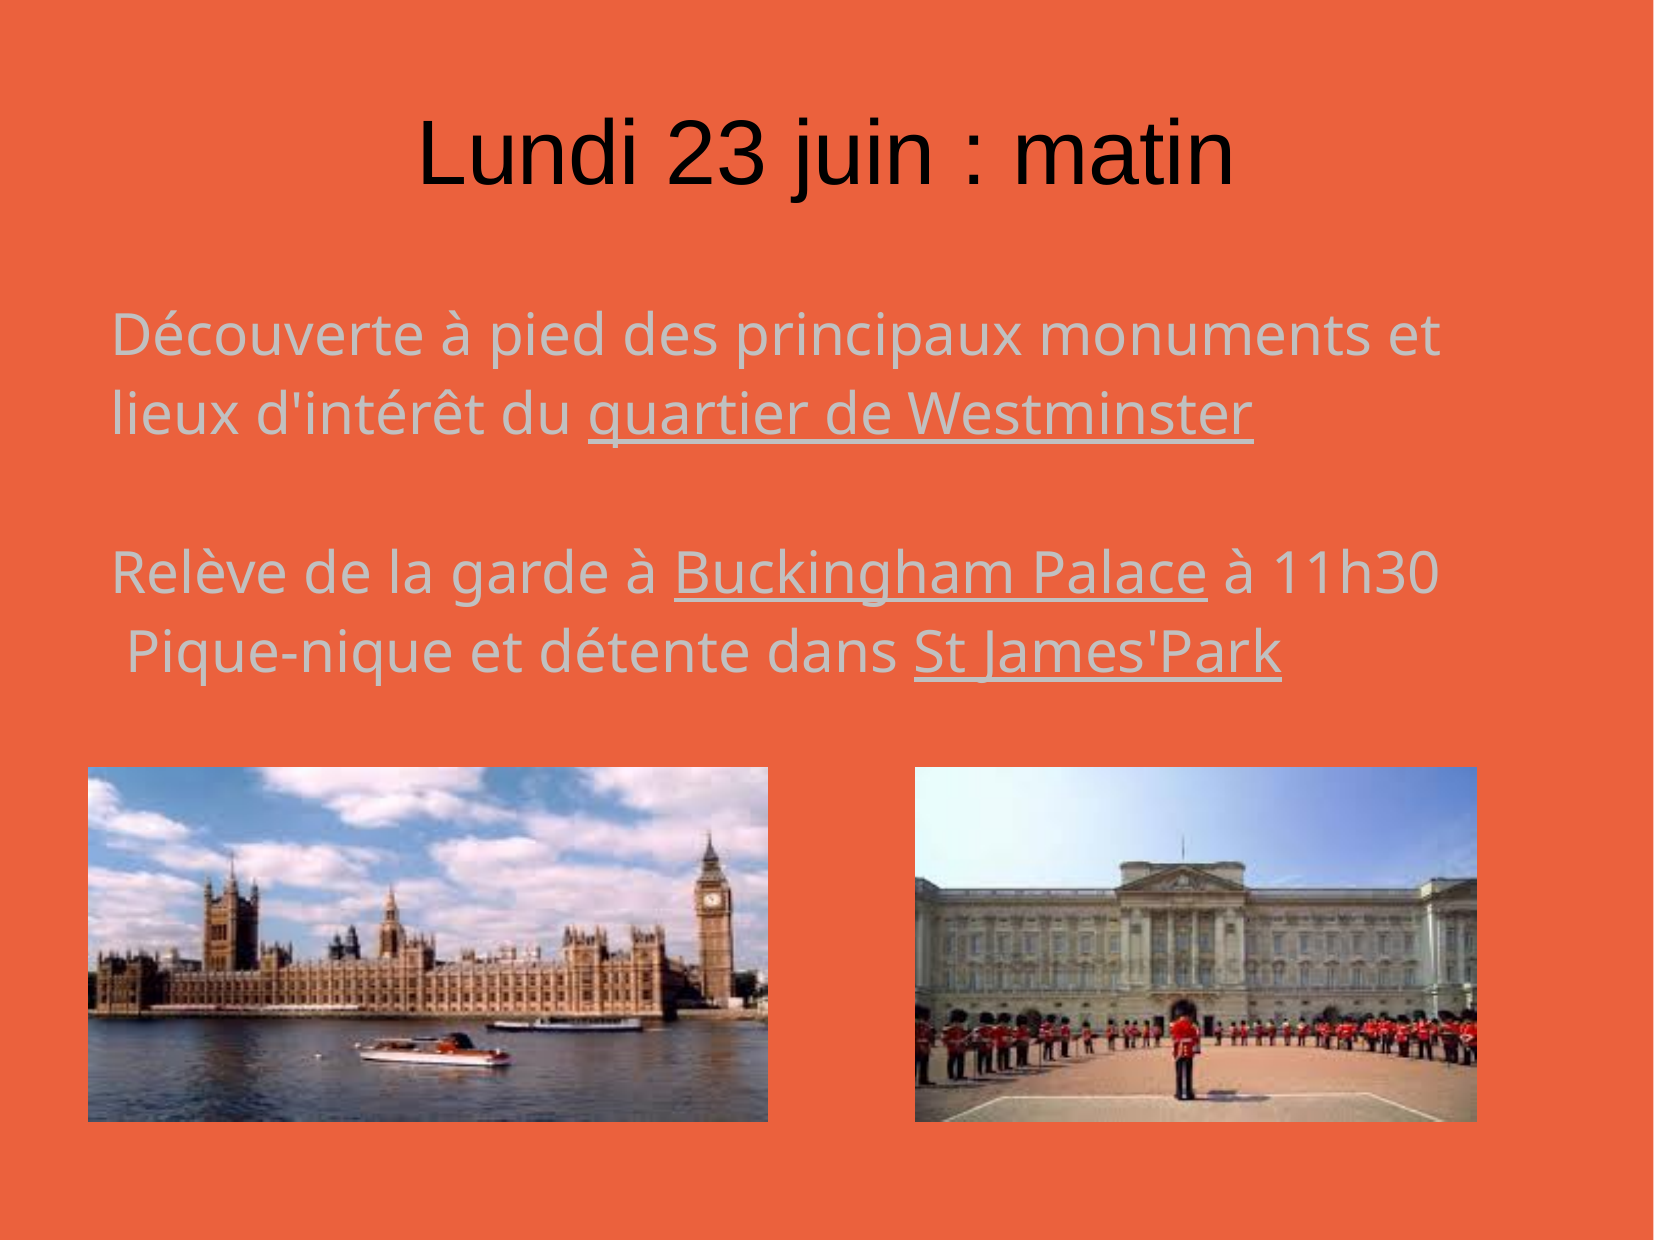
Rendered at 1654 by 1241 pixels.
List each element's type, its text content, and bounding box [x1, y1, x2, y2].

text_box Découverte à pied des principaux monuments et lieux d'intérêt du quartier de Westminster Relève de la garde à Buckingham Palace à 11h30 Pique-nique et détente dans St James'Park [95, 286, 1565, 936]
picture [915, 767, 1477, 1123]
title Lundi 23 juin : matin [82, 49, 1571, 257]
picture [88, 767, 768, 1123]
